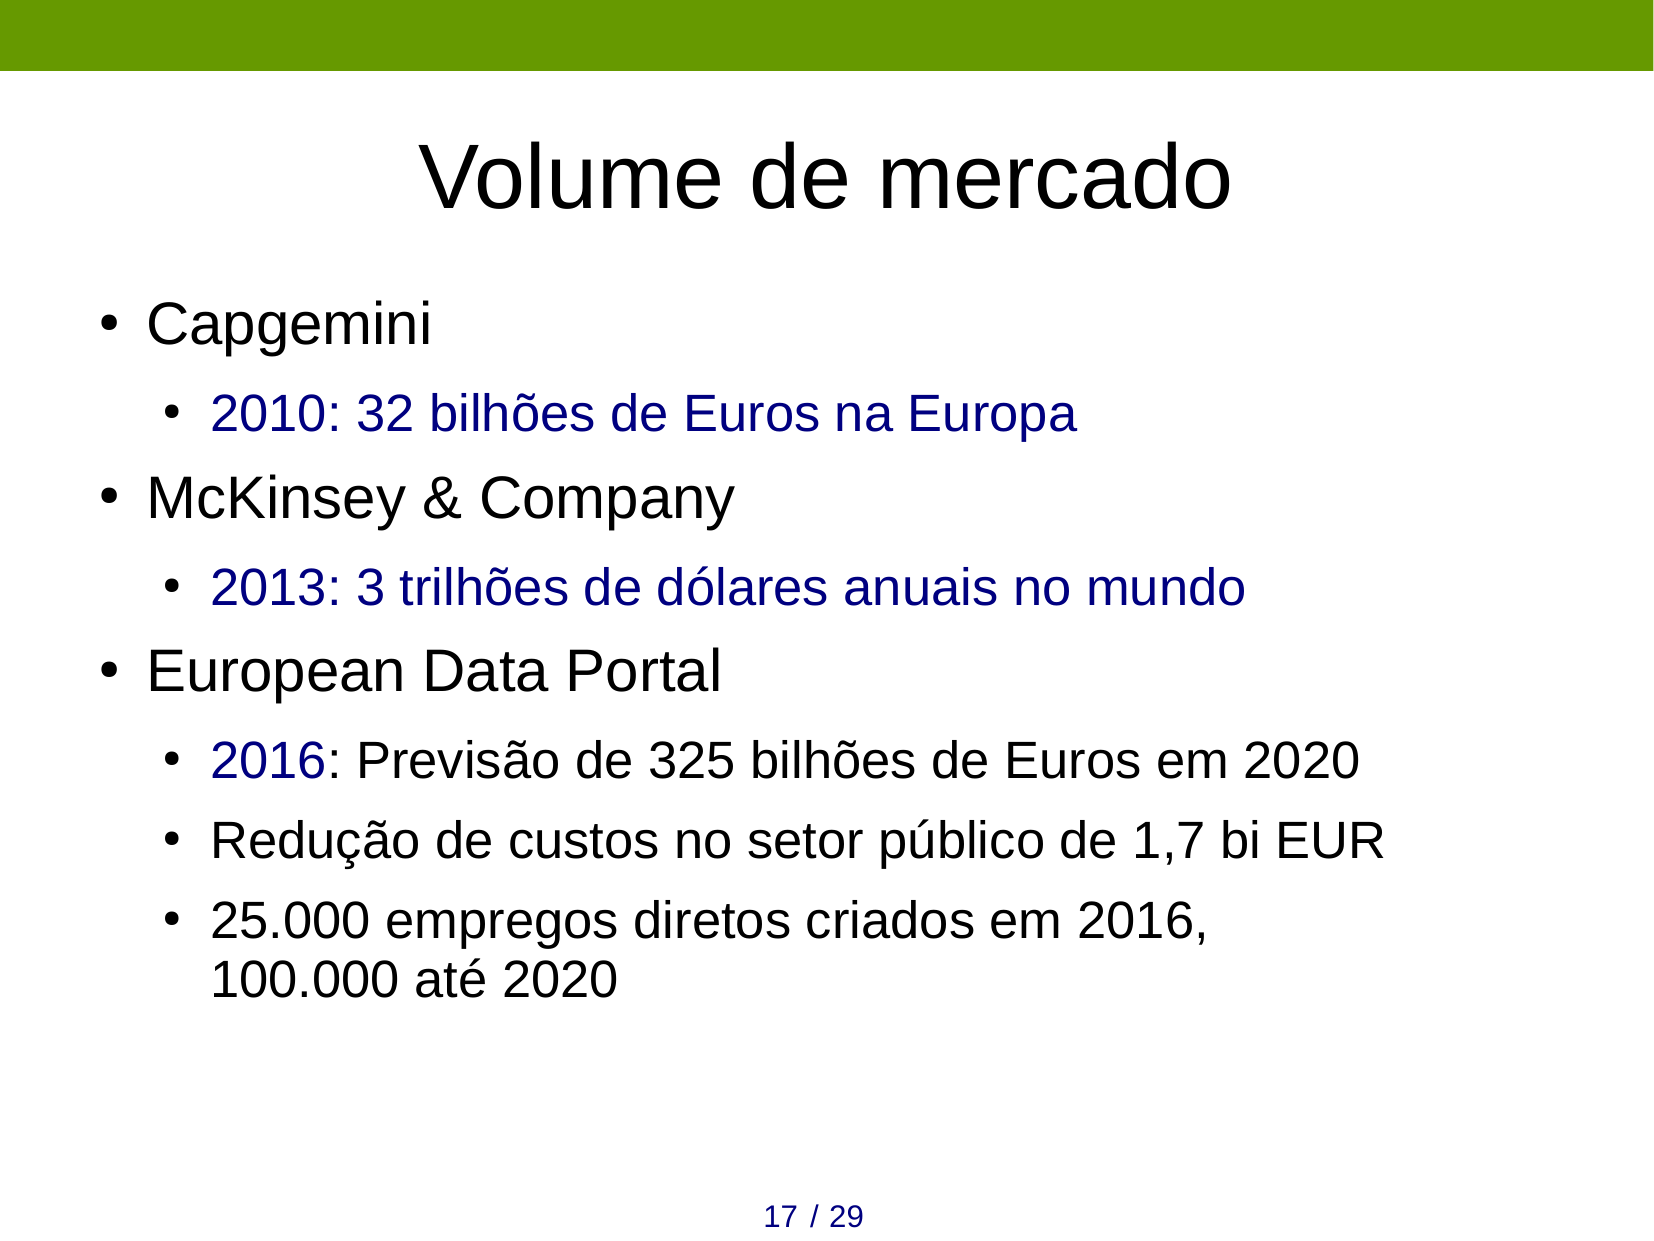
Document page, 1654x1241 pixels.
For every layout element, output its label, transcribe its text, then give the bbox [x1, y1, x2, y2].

list Capgemini 2010: 32 bilhões de Euros na Europa McKinsey & Company 2013: 3 trilhões de dólares anuais no mundo European Data Portal 2016: Previsão de 325 bilhões de Euros em 2020 Redução de custos no setor público de 1,7 bi EUR 25.000 empregos diretos criados em 2016, 100.000 até 2020 [82, 290, 1571, 1010]
text_box <número> [640, 1191, 779, 1241]
text_box 29 [851, 1191, 920, 1241]
title Volume de mercado [82, 73, 1571, 281]
title / [779, 1191, 851, 1241]
